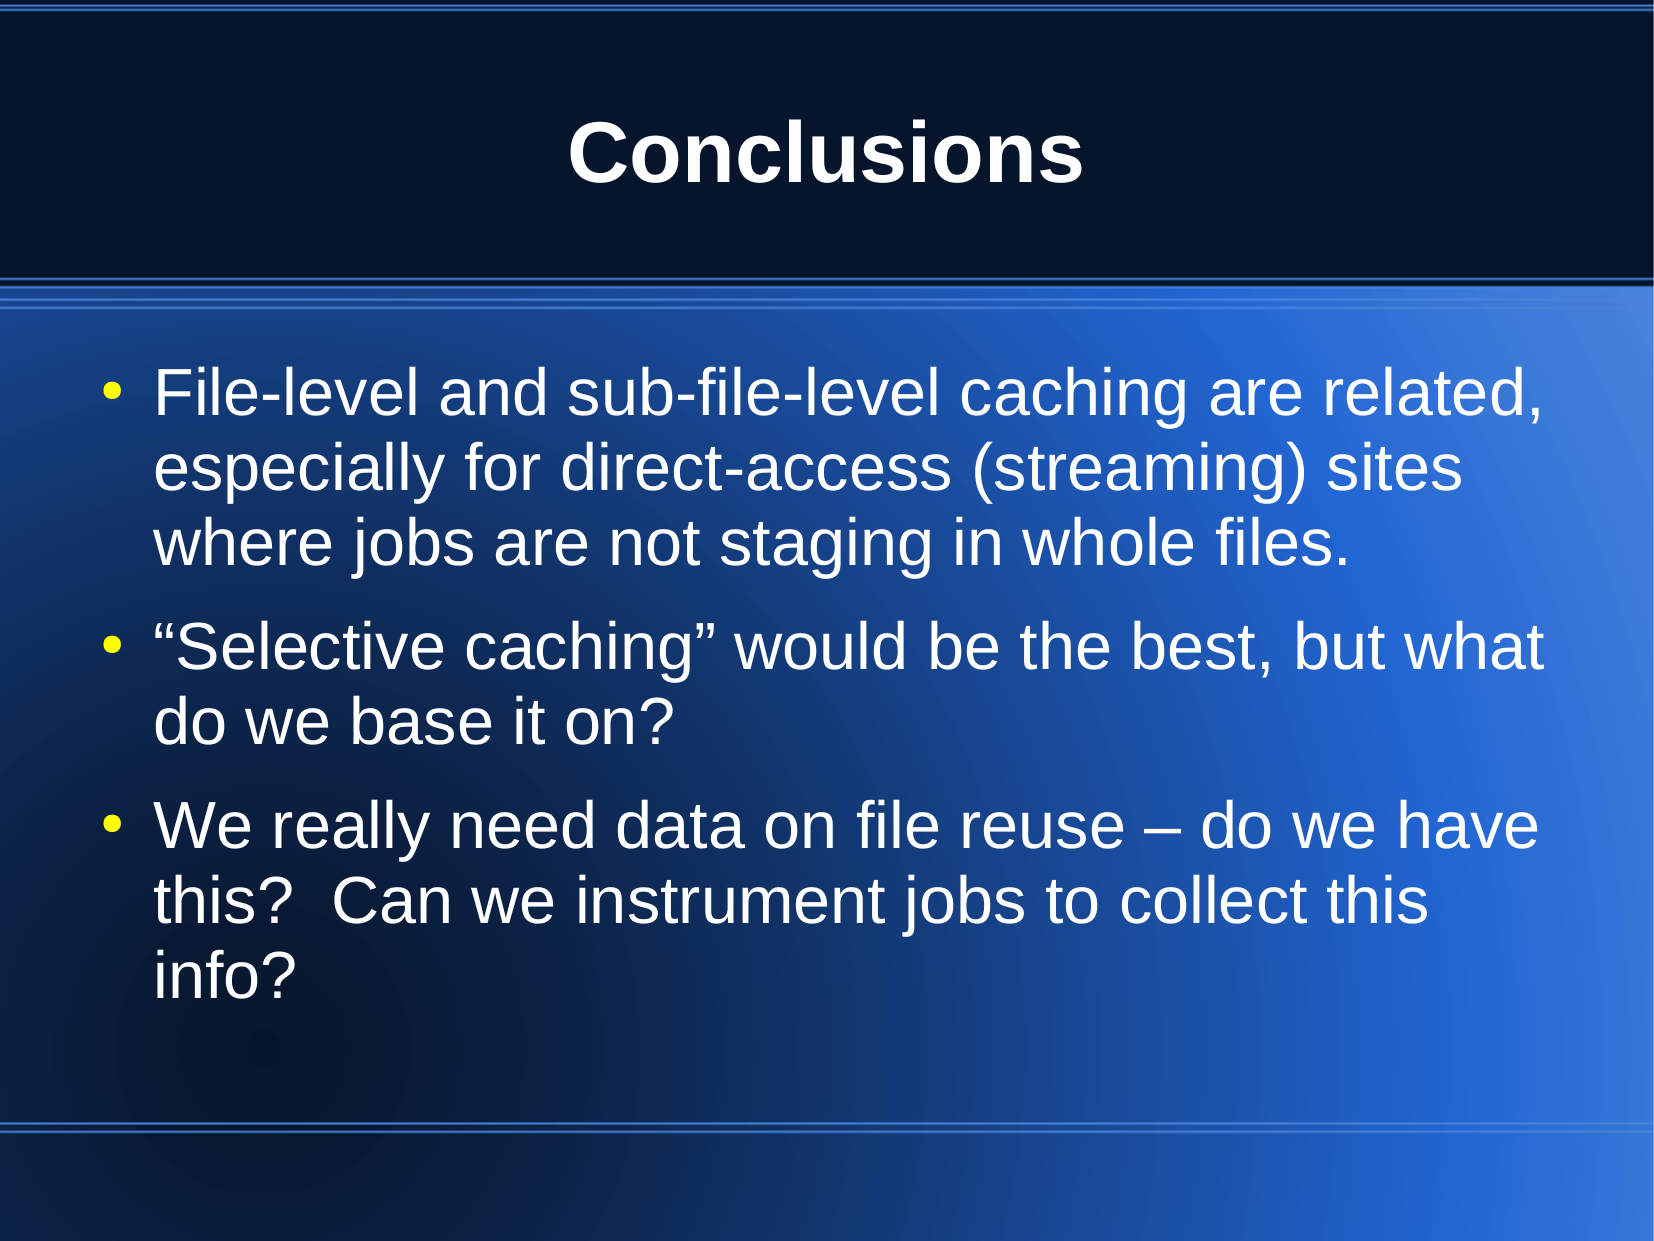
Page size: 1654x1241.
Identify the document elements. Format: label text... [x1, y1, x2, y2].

picture [0, 0, 1654, 1241]
list File-level and sub-file-level caching are related, especially for direct-access (streaming) sites where jobs are not staging in whole files. “Selective caching” would be the best, but what do we base it on? We really need data on file reuse – do we have this? Can we instrument jobs to collect this info? [82, 355, 1571, 1058]
title Conclusions [82, 49, 1571, 257]
